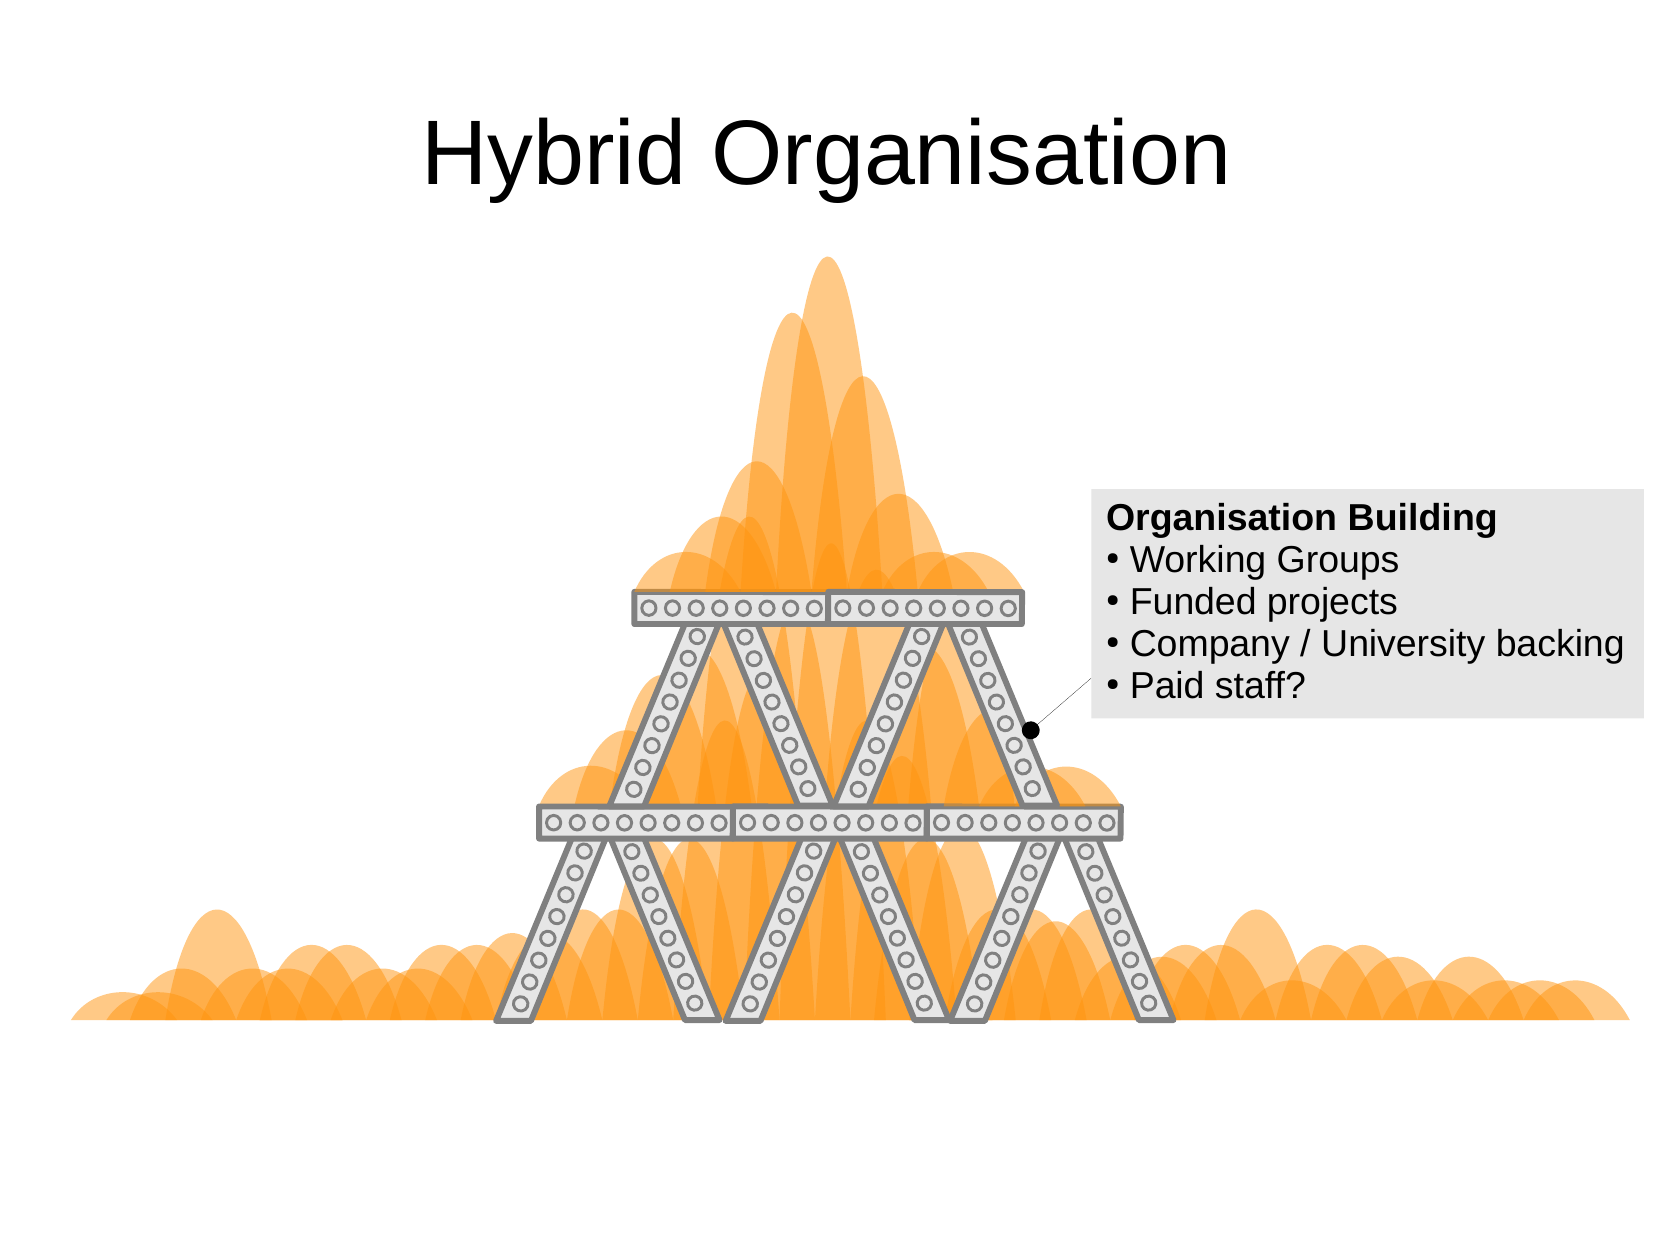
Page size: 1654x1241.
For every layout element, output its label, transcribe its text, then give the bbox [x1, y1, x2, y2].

text_box [70, 256, 1630, 1021]
title Hybrid Organisation [82, 49, 1571, 257]
text_box Organisation Building Working Groups Funded projects Company / University backing Paid staff? [1091, 489, 1644, 719]
